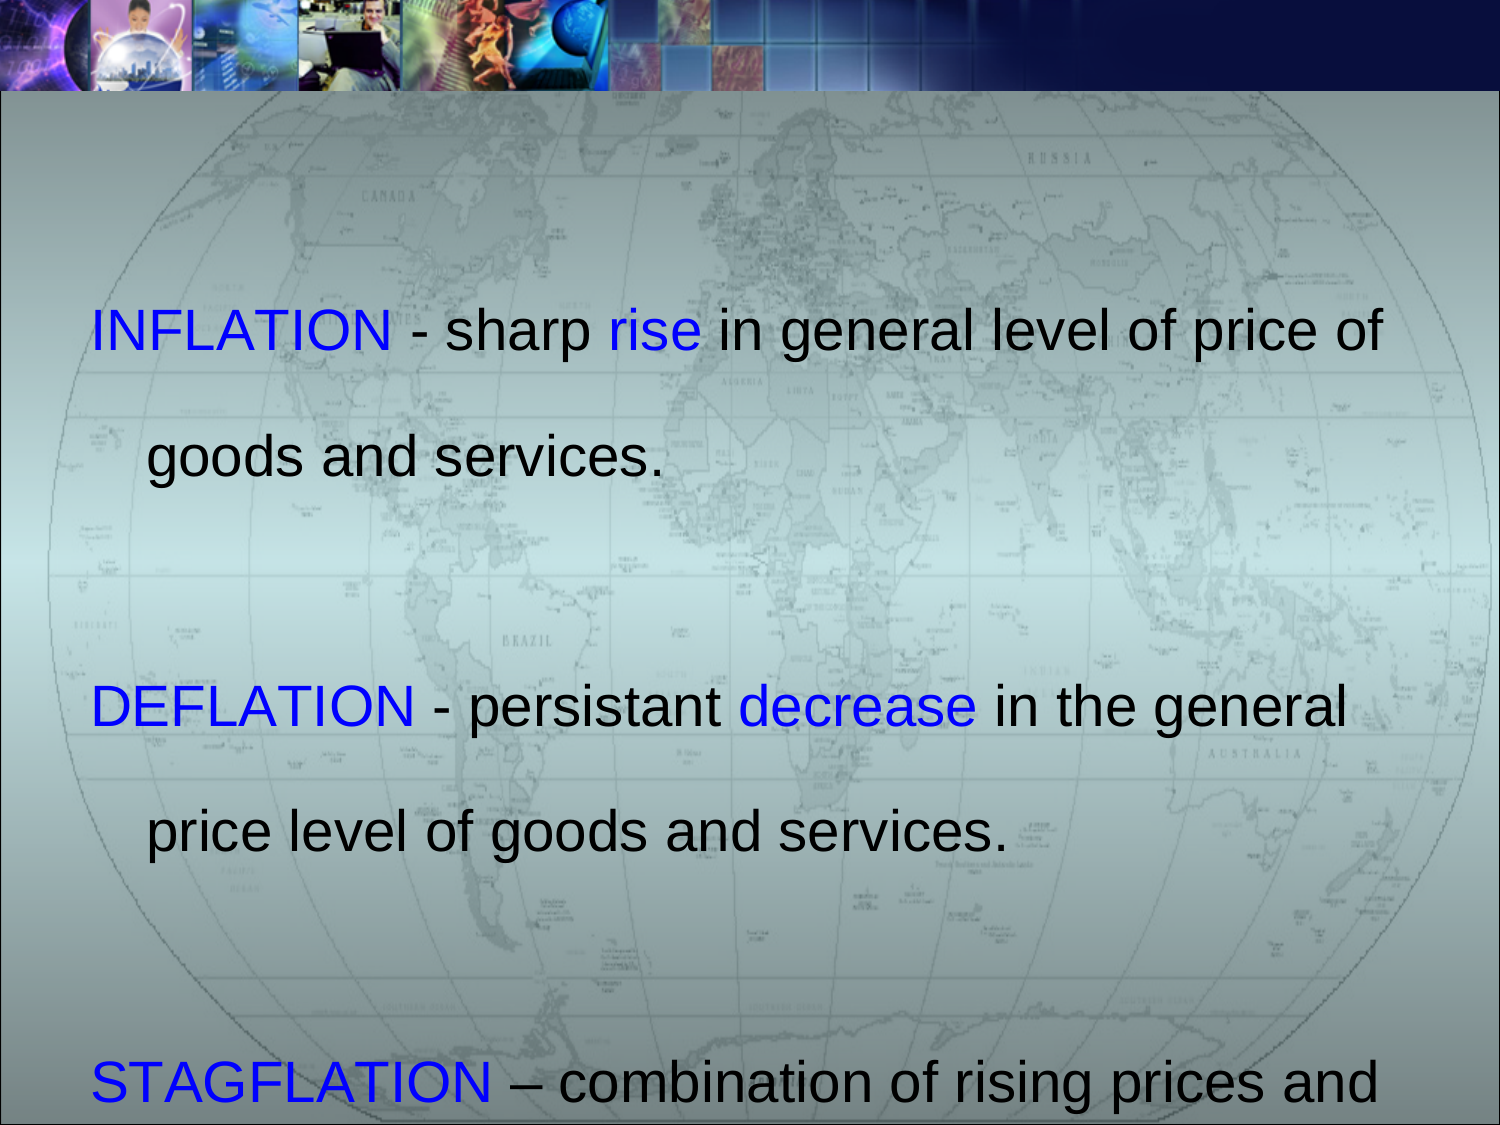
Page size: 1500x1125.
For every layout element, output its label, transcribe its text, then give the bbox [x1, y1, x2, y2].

picture [0, 0, 1500, 91]
list INFLATION - sharp rise in general level of price of goods and services. DEFLATION - persistant decrease in the general price level of goods and services. STAGFLATION – combination of rising prices and stagnant economic growth. ECONOMIC DEPRESSION – severe or prolonged recession. [75, 230, 1426, 1125]
title ATTRIBUTES OF RECESSION [75, 62, 1426, 230]
